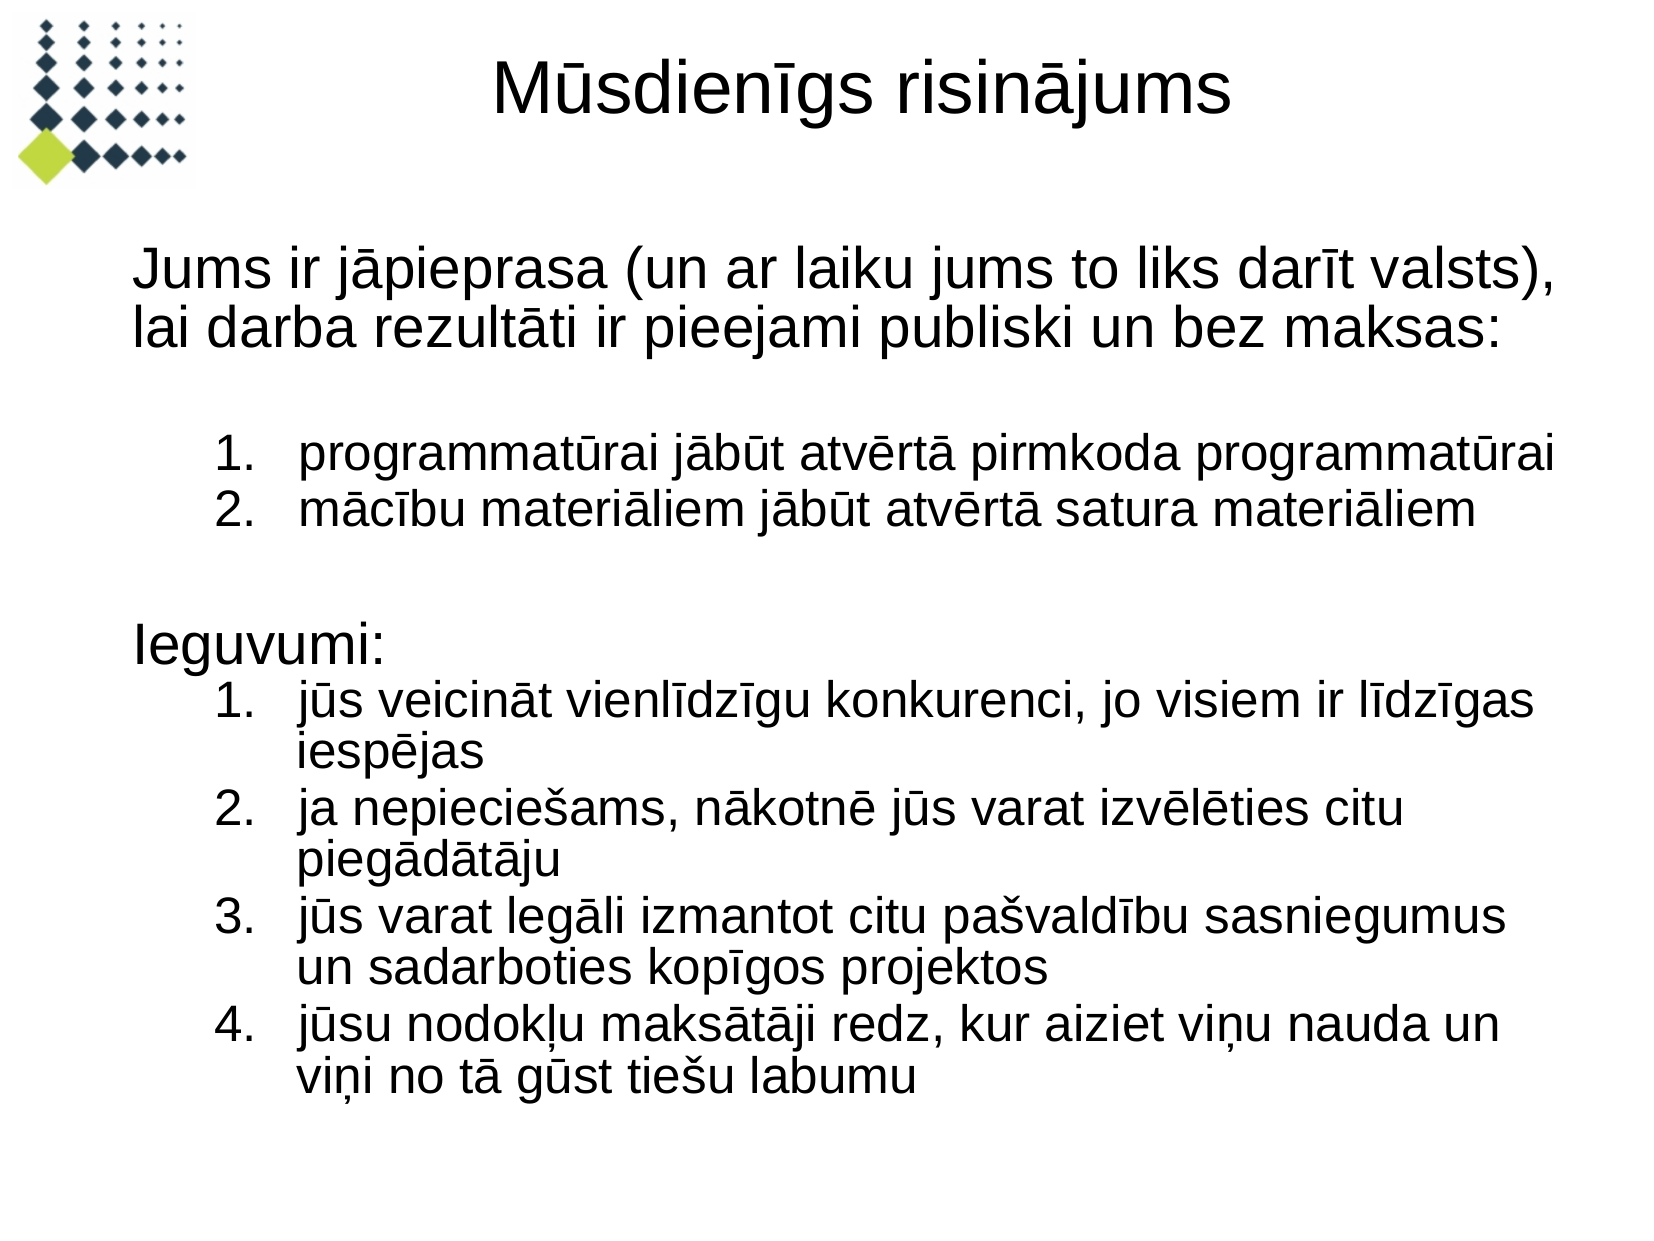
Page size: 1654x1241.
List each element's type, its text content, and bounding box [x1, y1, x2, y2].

picture [12, 12, 196, 189]
list Jums ir jāpieprasa (un ar laiku jums to liks darīt valsts), lai darba rezultāti ir pieejami publiski un bez maksas: programmatūrai jābūt atvērtā pirmkoda programmatūrai mācību materiāliem jābūt atvērtā satura materiāliem Ieguvumi: jūs veicināt vienlīdzīgu konkurenci, jo visiem ir līdzīgas iespējas ja nepieciešams, nākotnē jūs varat izvēlēties citu piegādātāju jūs varat legāli izmantot citu pašvaldību sasniegumus un sadarboties kopīgos projektos jūsu nodokļu maksātāji redz, kur aiziet viņu nauda un viņi no tā gūst tiešu labumu [82, 236, 1569, 1223]
title Mūsdienīgs risinājums [153, 41, 1571, 140]
